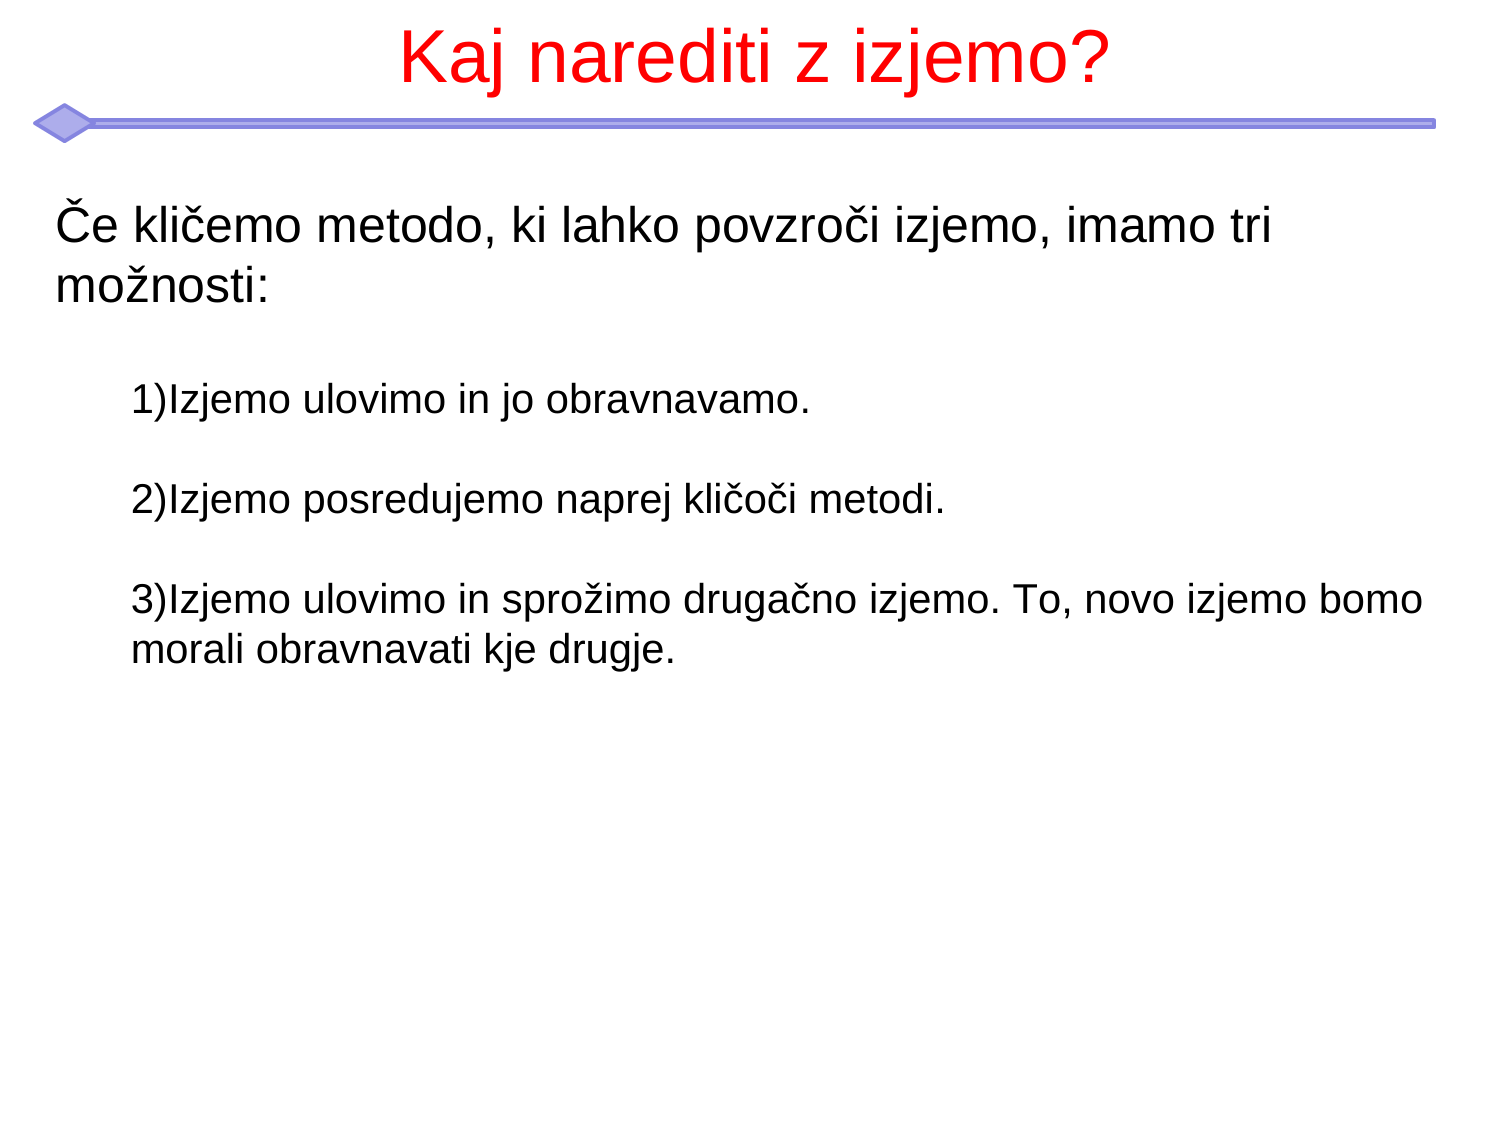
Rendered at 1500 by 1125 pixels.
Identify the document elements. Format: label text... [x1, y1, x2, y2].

picture [33, 103, 1436, 143]
text_box Če kličemo metodo, ki lahko povzroči izjemo, imamo tri možnosti: Izjemo ulovimo in jo obravnavamo. Izjemo posredujemo naprej kličoči metodi. Izjemo ulovimo in sprožimo drugačno izjemo. To, novo izjemo bomo morali obravnavati kje drugje. [41, 184, 1457, 681]
title Kaj narediti z izjemo? [117, 0, 1393, 106]
